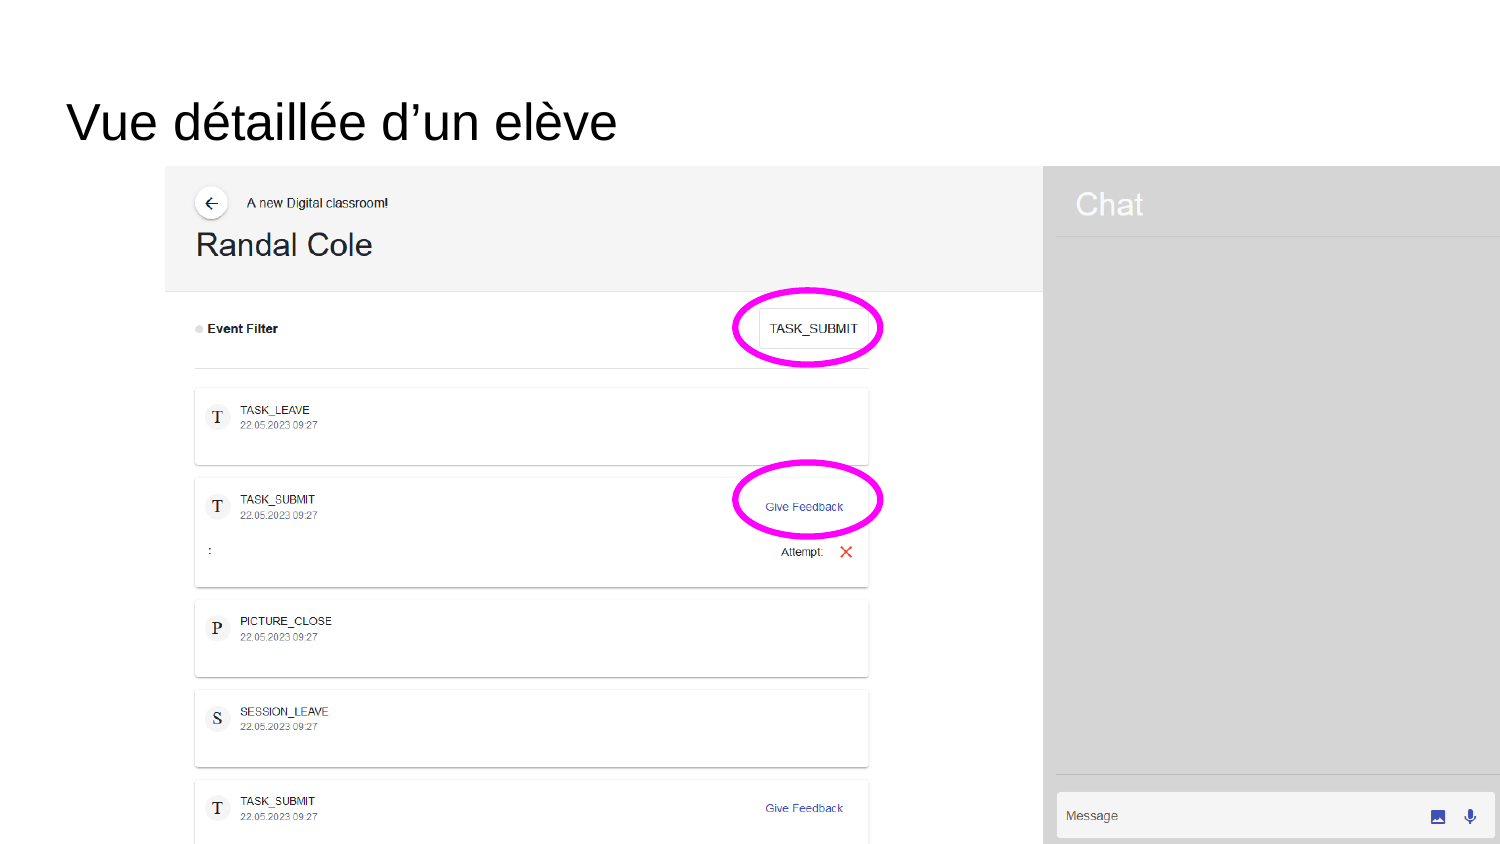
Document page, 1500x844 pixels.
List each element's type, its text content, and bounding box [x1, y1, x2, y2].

picture [165, 166, 1500, 844]
title Vue détaillée d’un elève [51, 72, 1449, 167]
